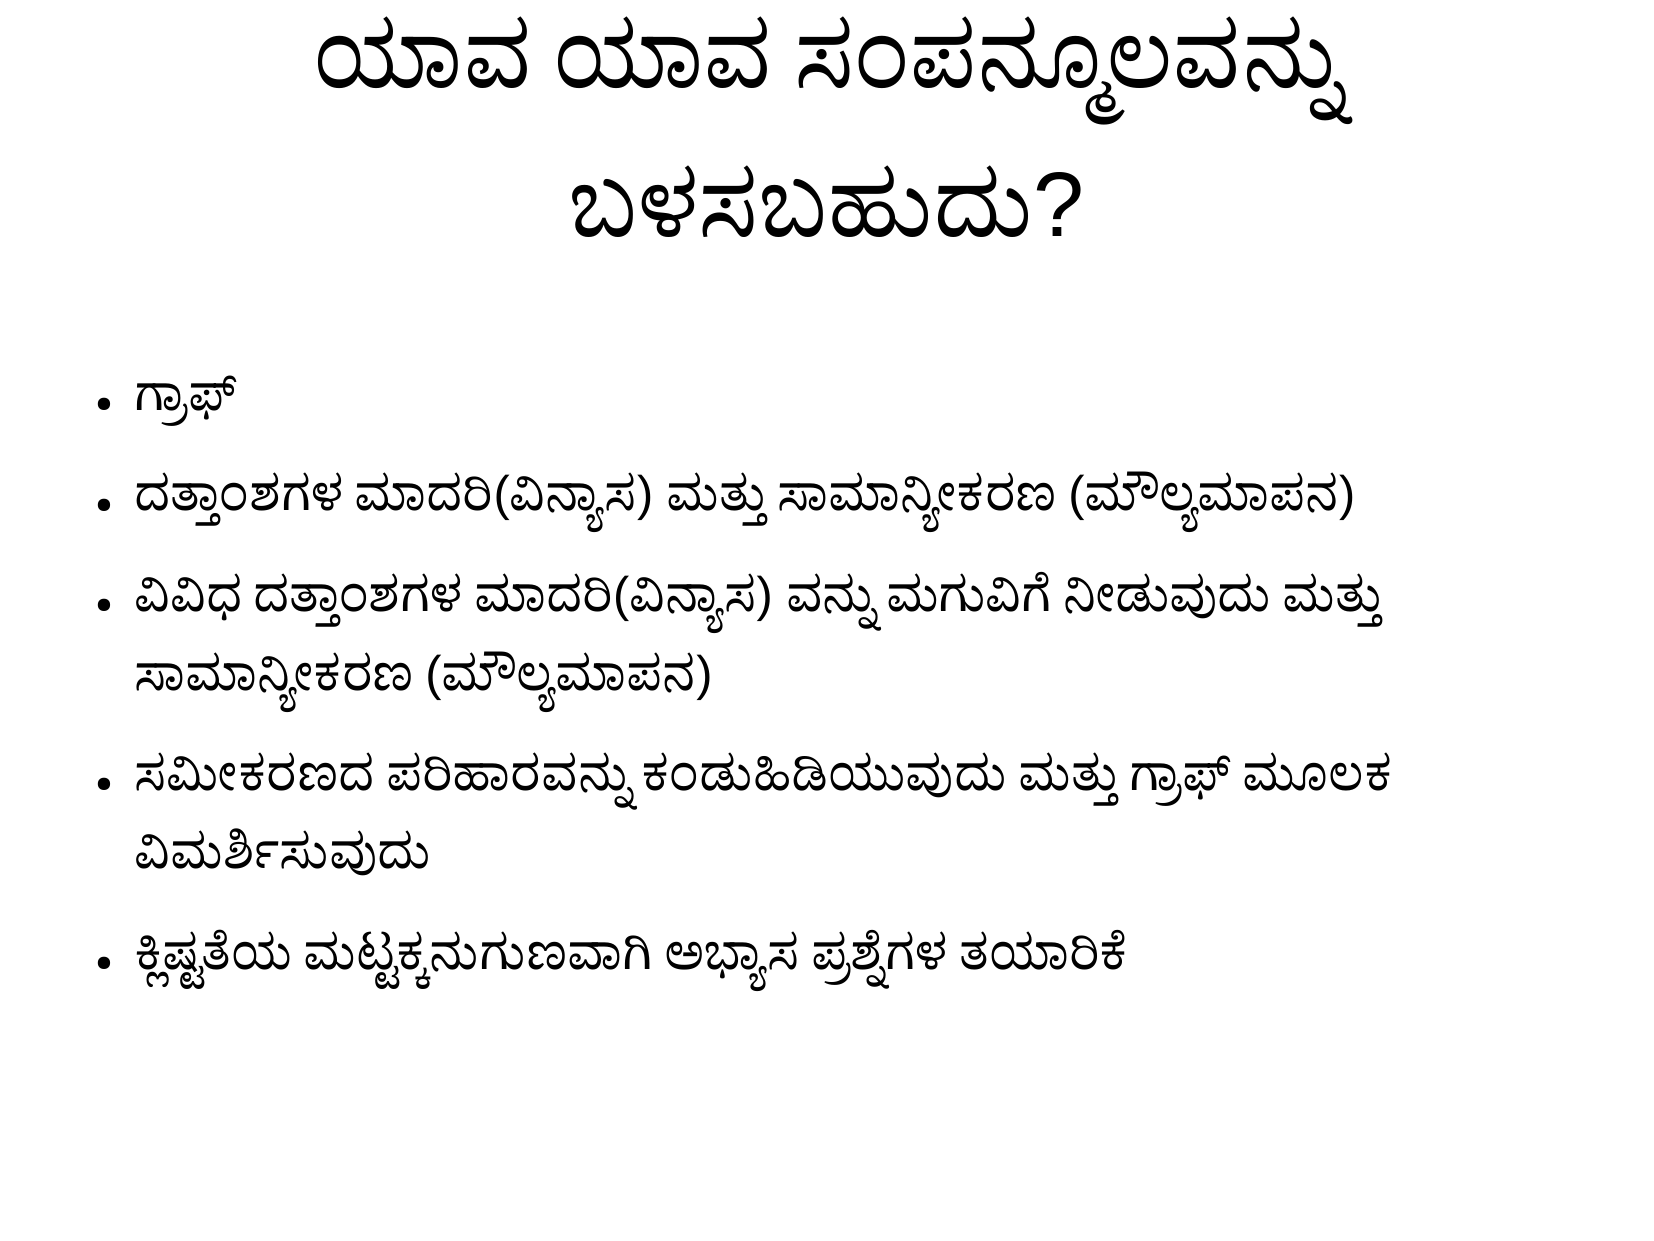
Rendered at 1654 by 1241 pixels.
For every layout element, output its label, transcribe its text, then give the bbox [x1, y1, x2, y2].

title ಯಾವ ಯಾವ ಸಂಪನ್ಮೂಲವನ್ನು ಬಳಸಬಹುದು? [82, 8, 1571, 298]
list ಗ್ರಾಫ್ ದತ್ತಾಂಶಗಳ ಮಾದರಿ(ವಿನ್ಯಾಸ) ಮತ್ತು ಸಾಮಾನ್ಯೀಕರಣ (ಮೌಲ್ಯಮಾಪನ) ವಿವಿಧ ದತ್ತಾಂಶಗಳ ಮಾದರಿ(ವಿನ್ಯಾಸ) ವನ್ನು ಮಗುವಿಗೆ ನೀಡುವುದು ಮತ್ತು ಸಾಮಾನ್ಯೀಕರಣ (ಮೌಲ್ಯಮಾಪನ) ಸಮೀಕರಣದ ಪರಿಹಾರವನ್ನು ಕಂಡುಹಿಡಿಯುವುದು ಮತ್ತು ಗ್ರಾಫ್ ಮೂಲಕ ವಿಮರ್ಶಿಸುವುದು ಕ್ಲಿಷ್ಟತೆಯ ಮಟ್ಟಕ್ಕನುಗುಣವಾಗಿ ಅಭ್ಯಾಸ ಪ್ರಶ್ನೆಗಳ ತಯಾರಿಕೆ [82, 290, 1538, 1010]
